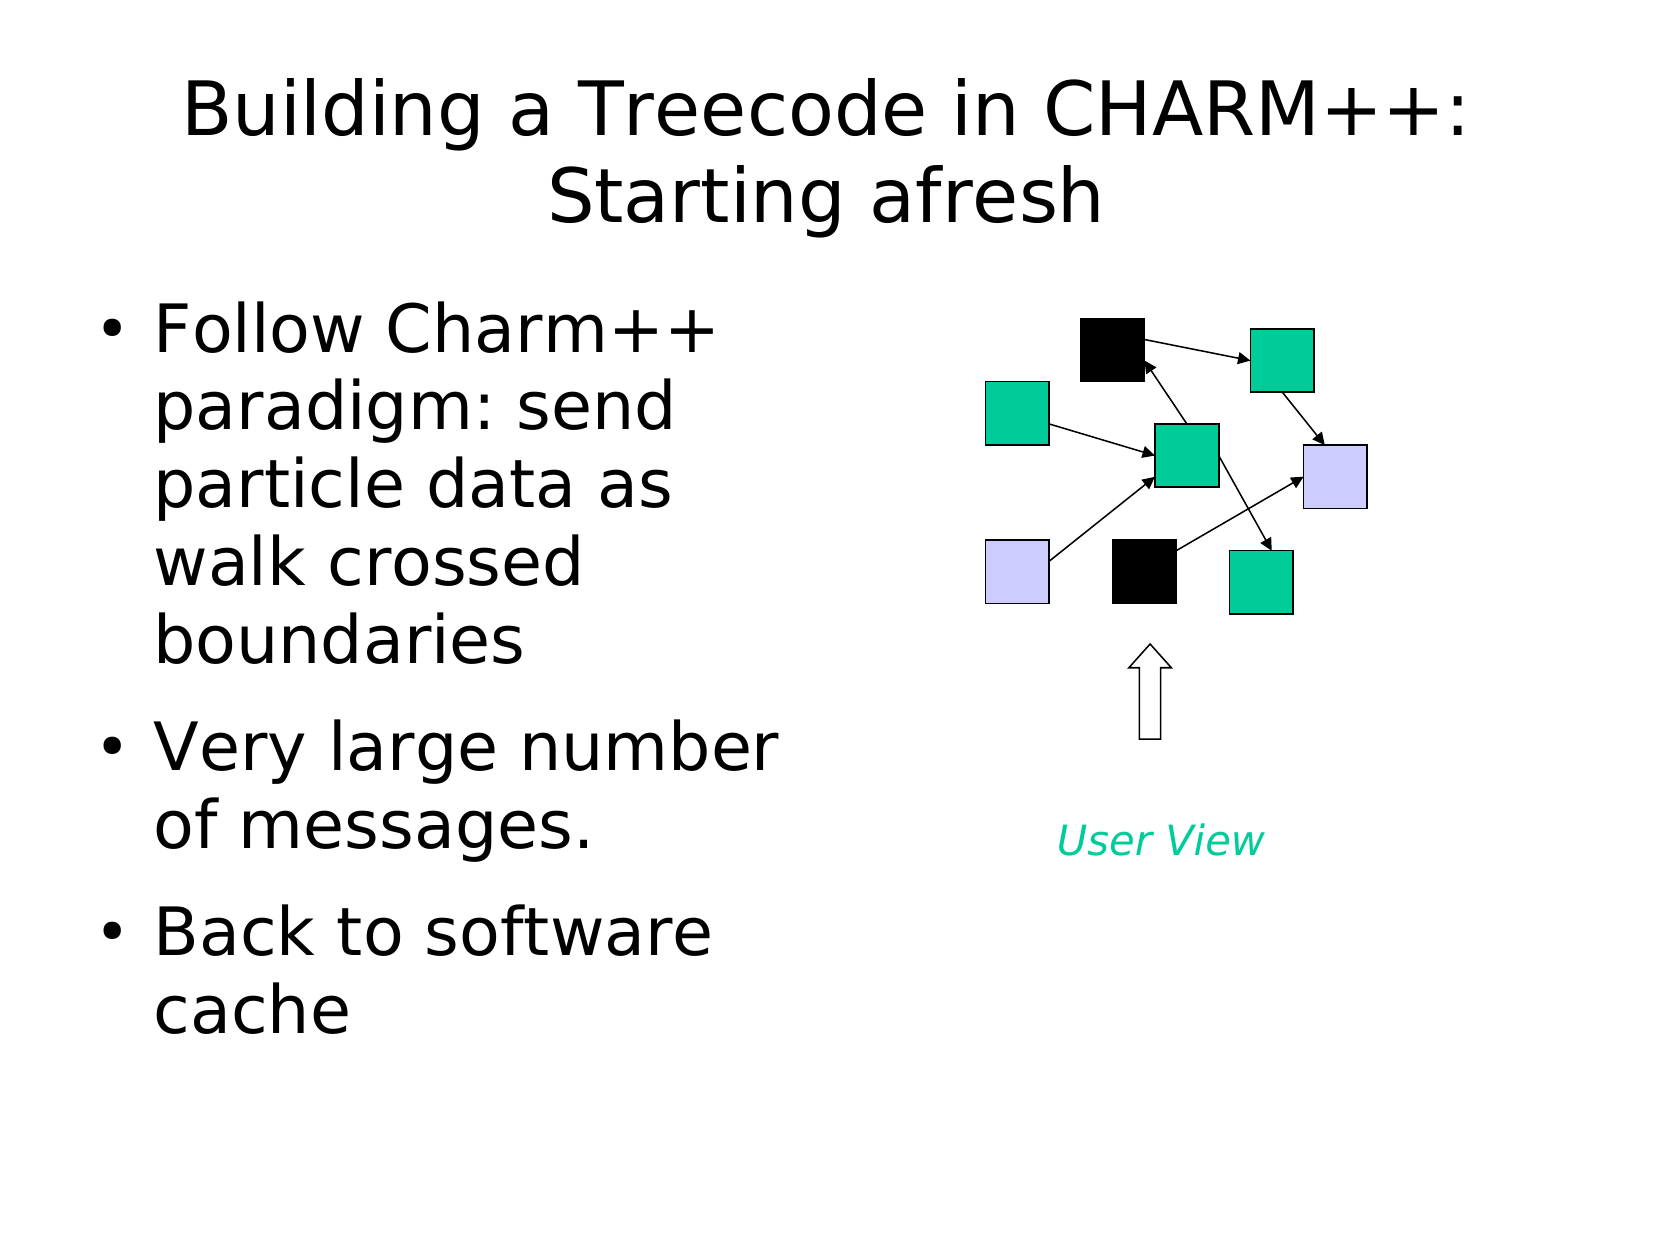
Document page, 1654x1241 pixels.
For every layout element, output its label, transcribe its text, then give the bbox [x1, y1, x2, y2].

text_box [1303, 445, 1368, 509]
text_box [985, 540, 1050, 604]
title Building a Treecode in CHARM++: Starting afresh [82, 49, 1571, 257]
text_box [1080, 318, 1145, 382]
text_box User View [1042, 808, 1281, 873]
list Follow Charm++ paradigm: send particle data as walk crossed boundaries Very large number of messages. Back to software cache [82, 290, 809, 1109]
text_box [1250, 328, 1315, 393]
text_box [1112, 540, 1177, 604]
